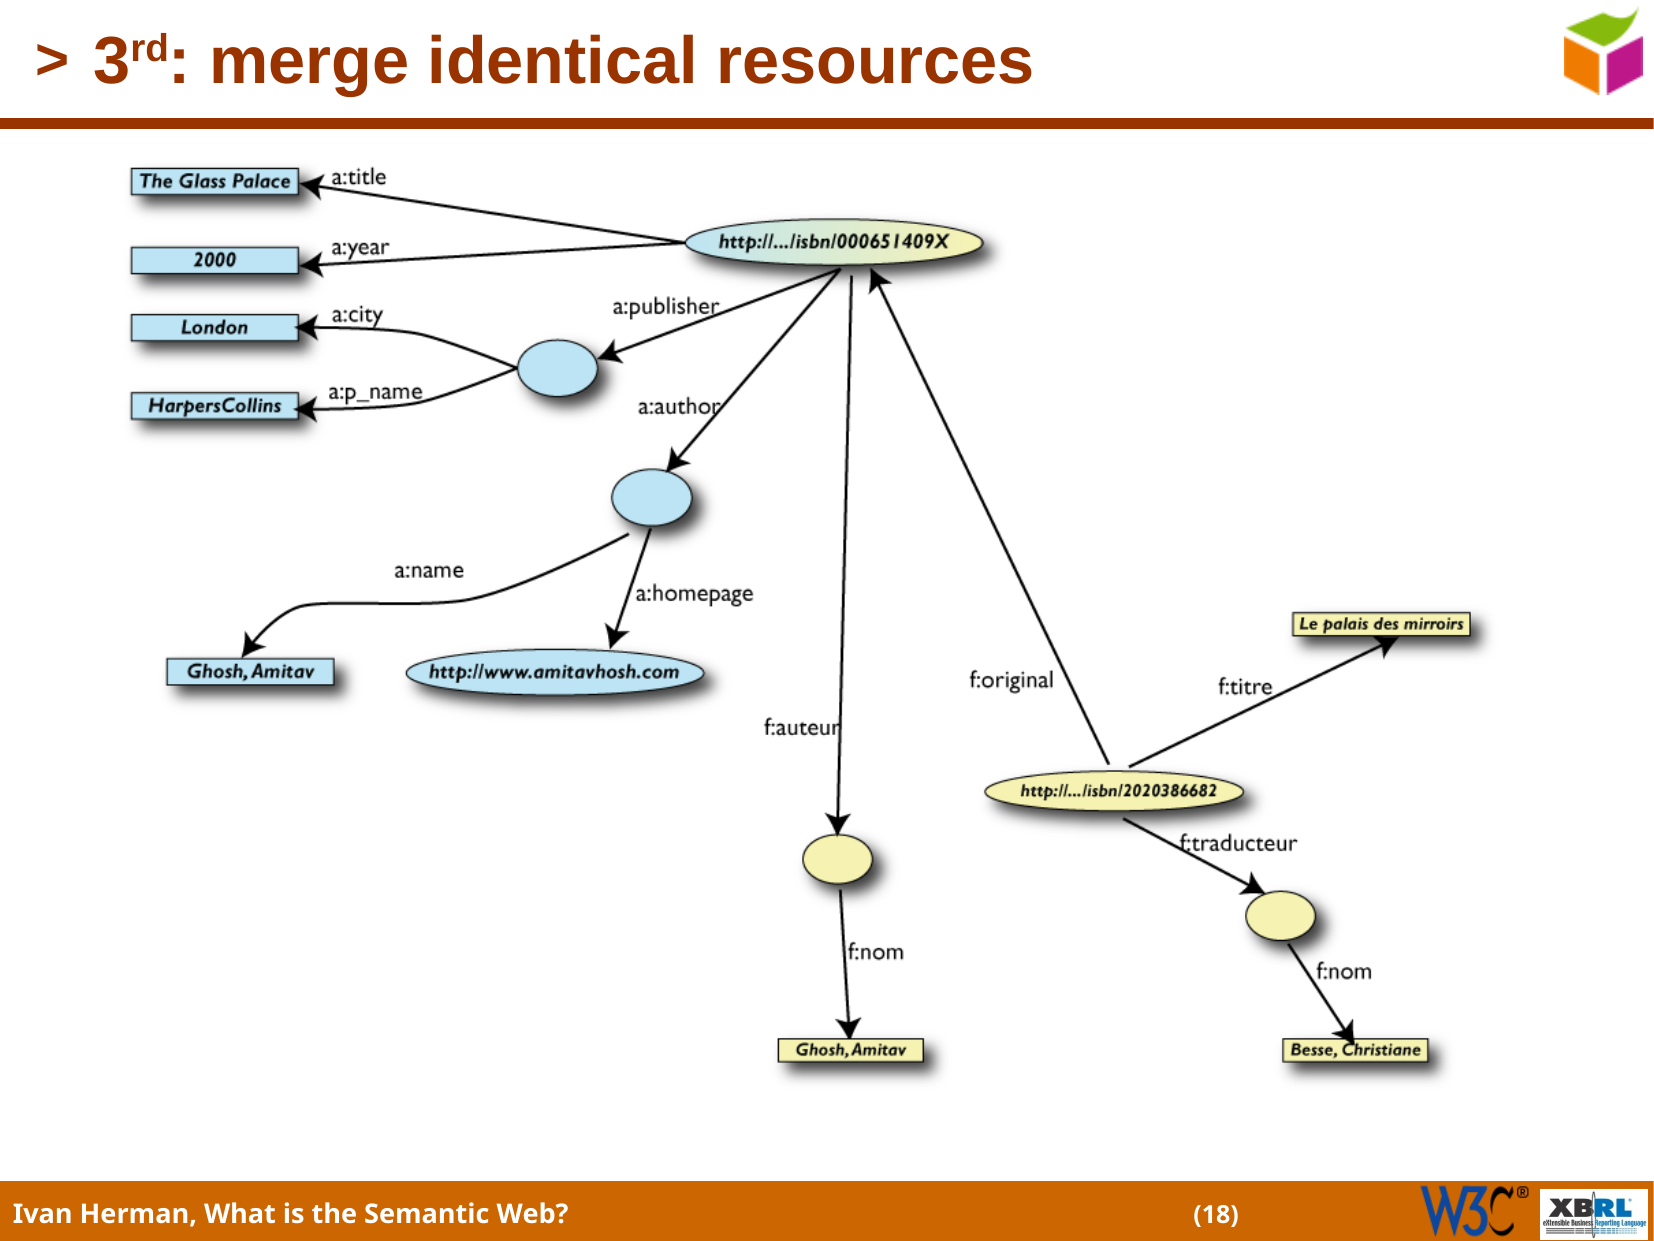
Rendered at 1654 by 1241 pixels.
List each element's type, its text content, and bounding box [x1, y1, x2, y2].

picture [1540, 1189, 1648, 1240]
title 3rd: merge identical resources [93, 0, 1493, 119]
picture [1417, 1183, 1533, 1240]
picture [119, 157, 1501, 1093]
picture [1564, 5, 1643, 95]
